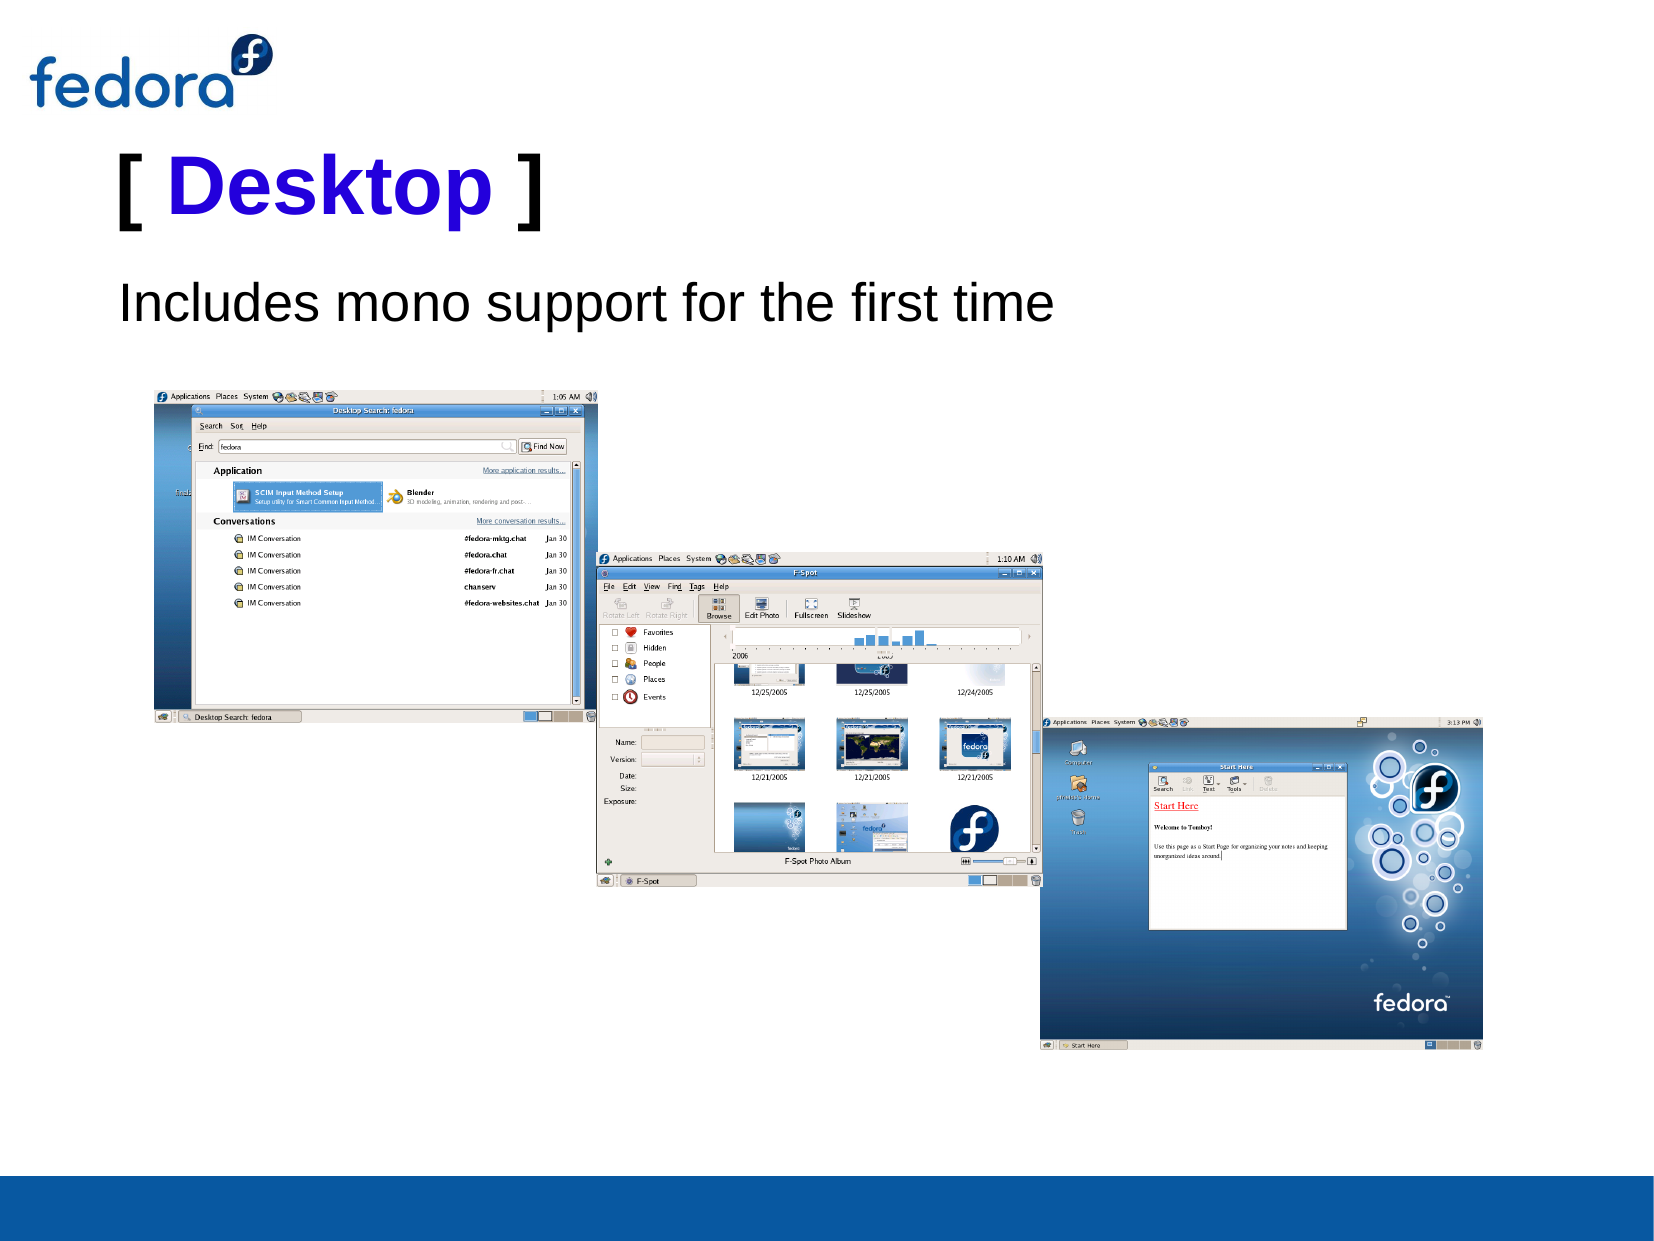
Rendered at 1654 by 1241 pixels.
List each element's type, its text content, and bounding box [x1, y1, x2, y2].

picture [22, 27, 277, 115]
picture [154, 390, 1483, 1050]
picture [0, 1176, 1654, 1241]
list Includes mono support for the first time [118, 272, 1524, 1141]
title [ Desktop ] [115, 130, 1521, 241]
